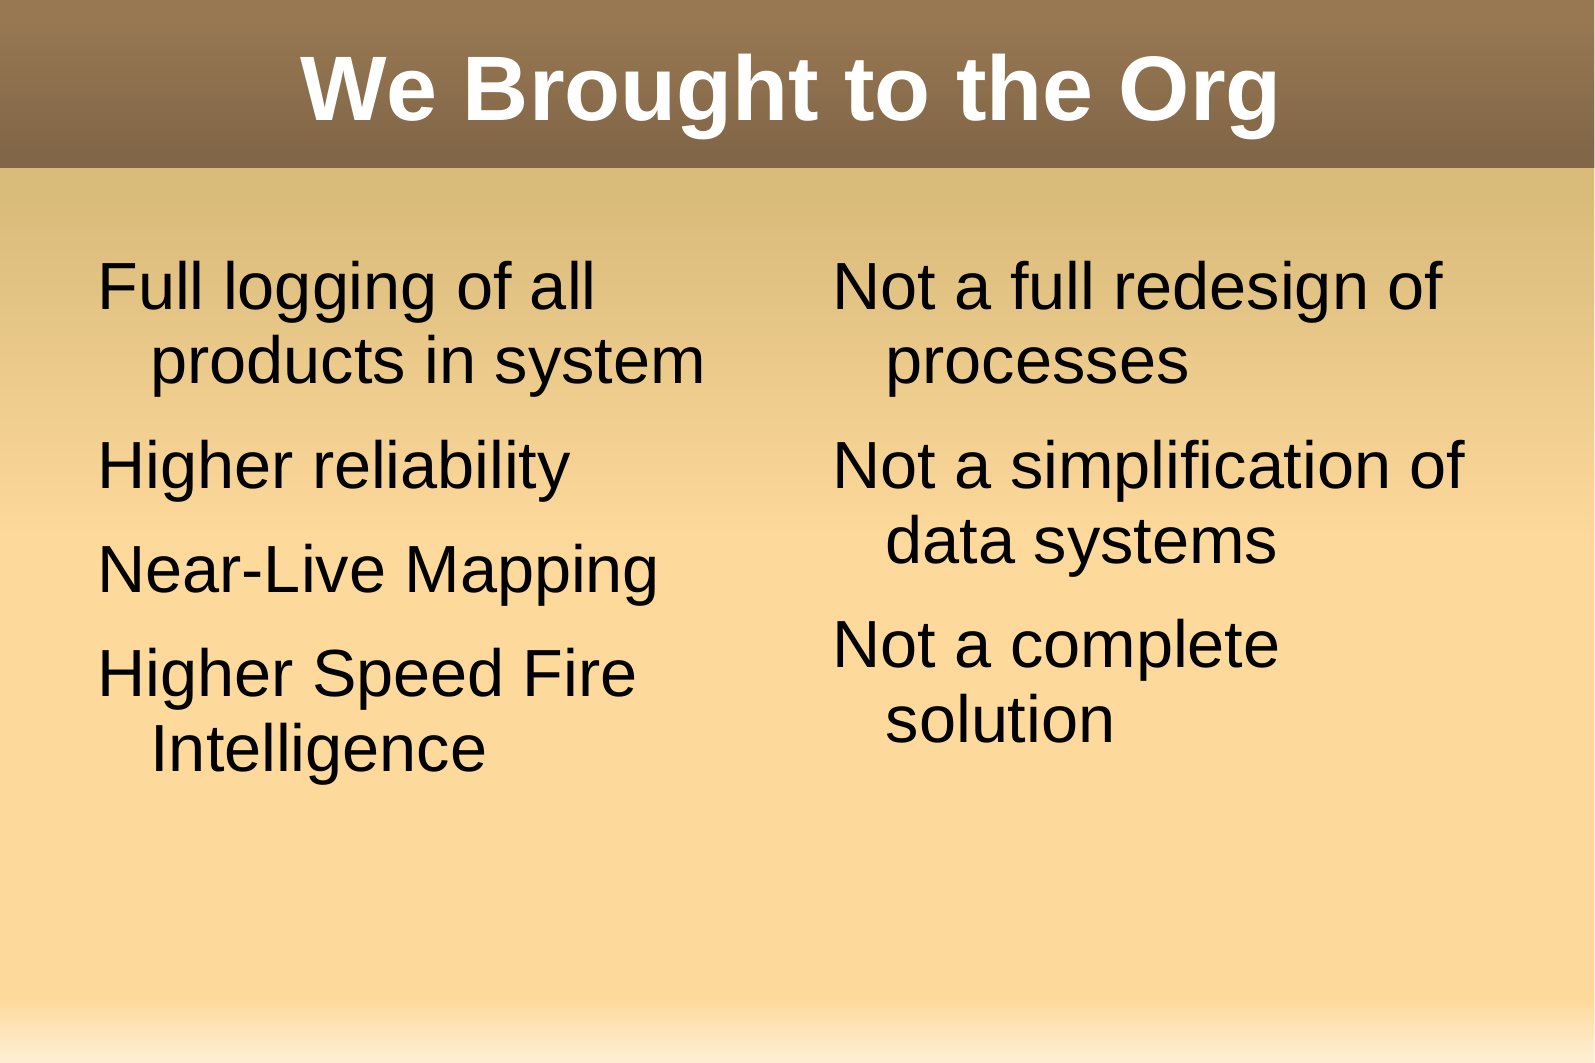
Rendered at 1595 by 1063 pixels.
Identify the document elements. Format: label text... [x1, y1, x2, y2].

title We Brought to the Org [74, 0, 1510, 178]
list Full logging of all products in system Higher reliability Near-Live Mapping Higher Speed Fire Intelligence [79, 248, 780, 951]
list Not a full redesign of processes Not a simplification of data systems Not a complete solution [814, 248, 1516, 936]
picture [0, 0, 1595, 1063]
